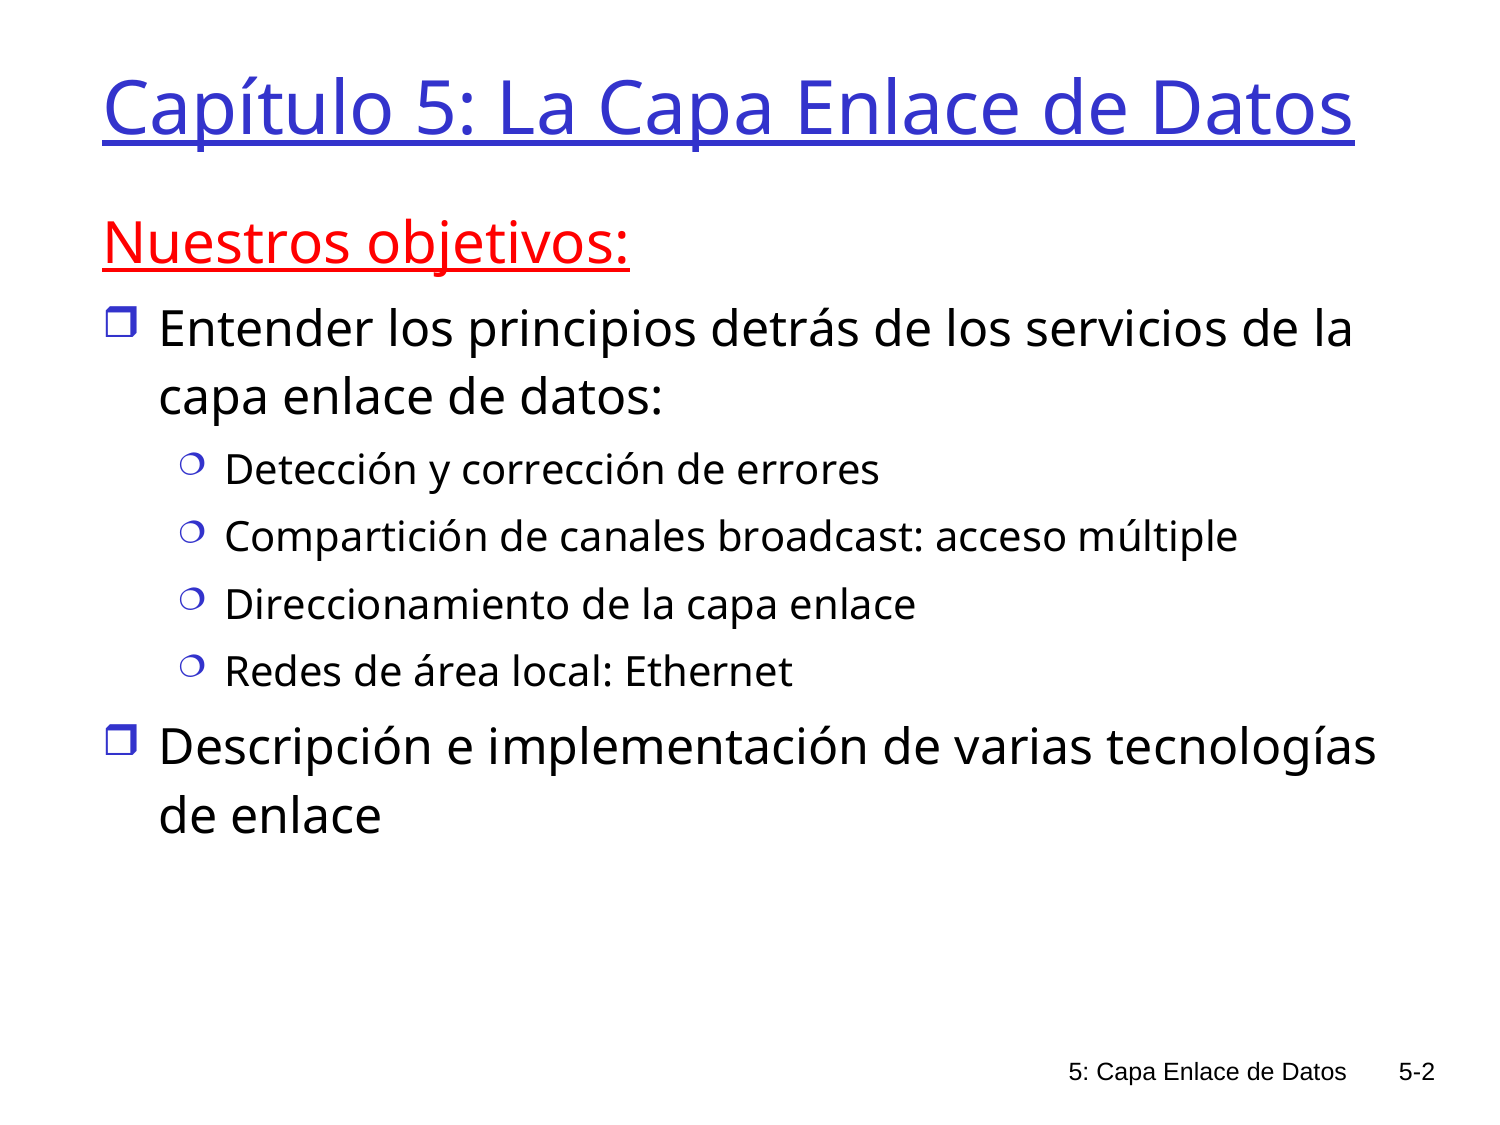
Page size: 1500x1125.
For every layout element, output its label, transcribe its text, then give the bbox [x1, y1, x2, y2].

title Capítulo 5: La Capa Enlace de Datos [87, 15, 1426, 193]
list Nuestros objetivos: Entender los principios detrás de los servicios de la capa enlace de datos: Detección y corrección de errores Compartición de canales broadcast: acceso múltiple Direccionamiento de la capa enlace Redes de área local: Ethernet Descripción e implementación de varias tecnologías de enlace [87, 193, 1426, 1027]
